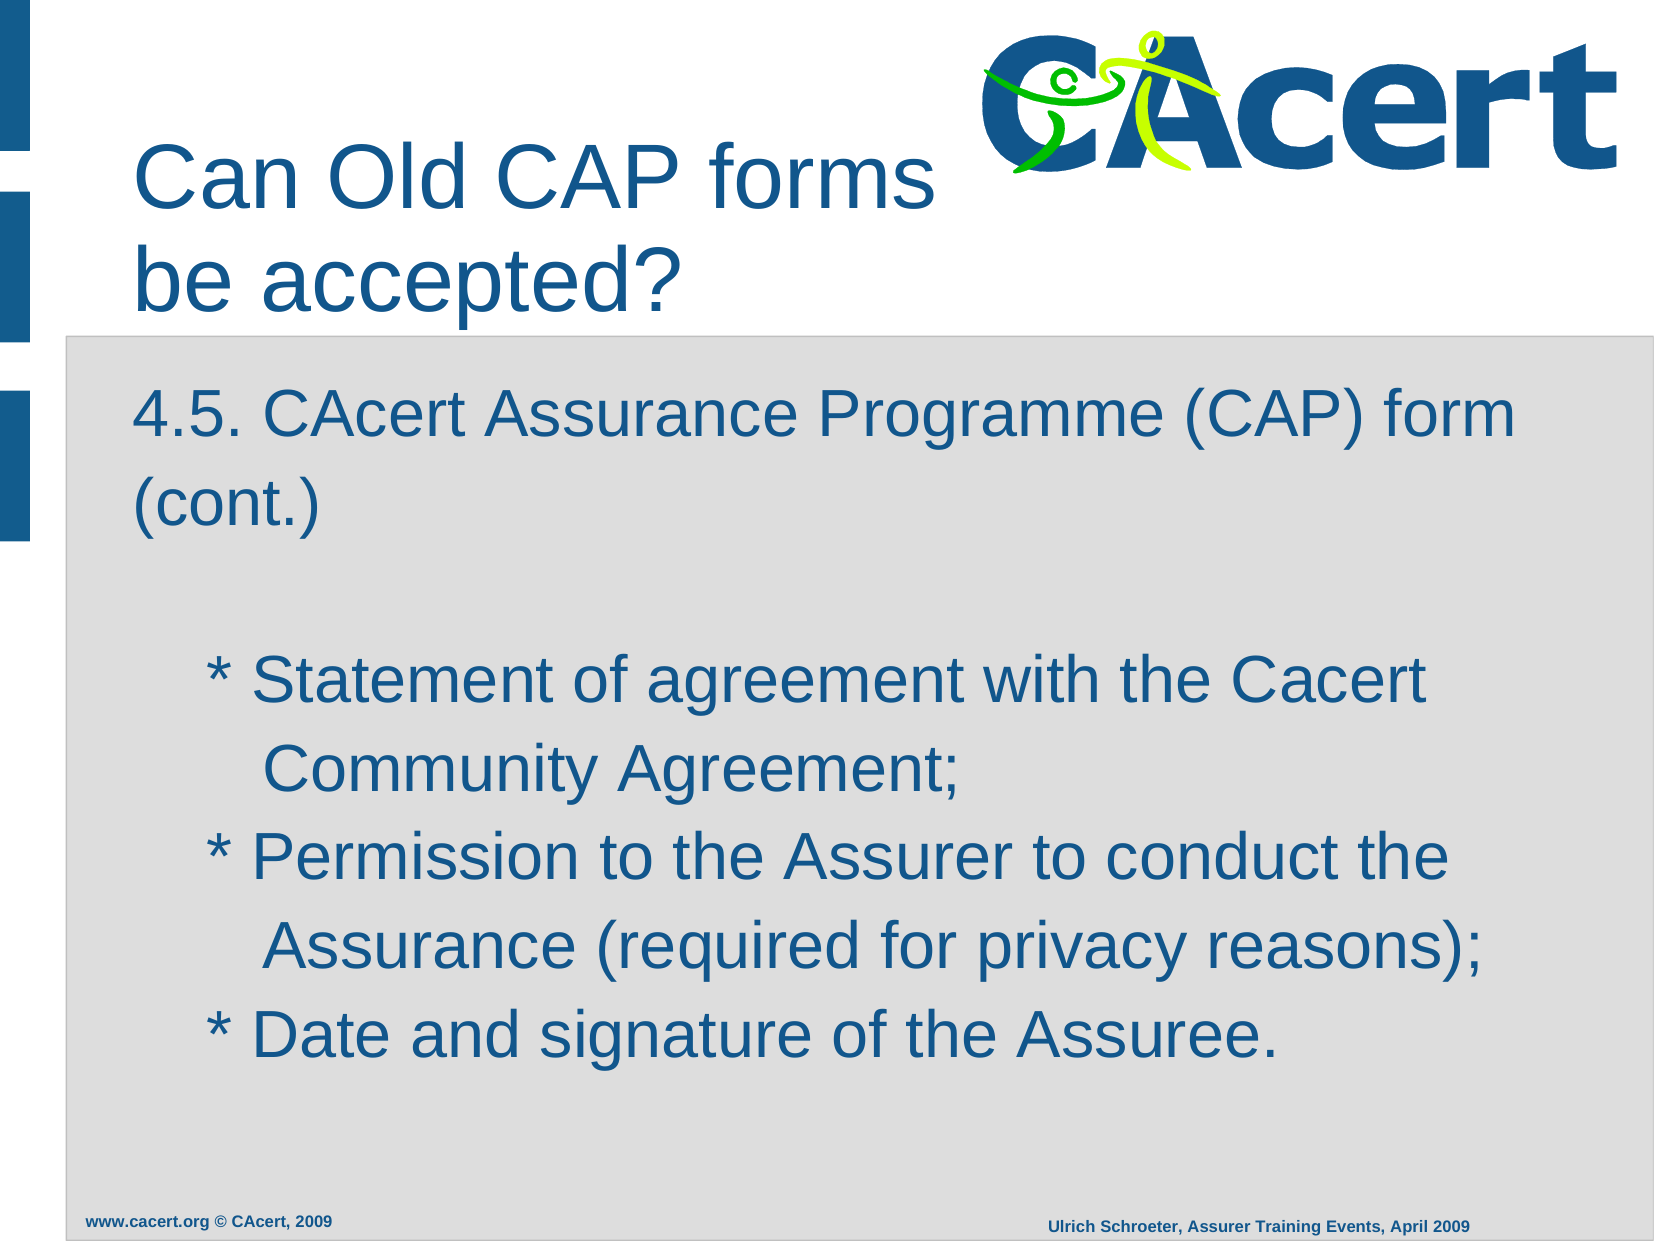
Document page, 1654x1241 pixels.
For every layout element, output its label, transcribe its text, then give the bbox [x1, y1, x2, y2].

text_box Can Old CAP forms be accepted? [118, 118, 954, 339]
text_box 4.5. CAcert Assurance Programme (CAP) form (cont.) * Statement of agreement with the Cacert Community Agreement; * Permission to the Assurer to conduct the Assurance (required for privacy reasons); * Date and signature of the Assuree. [118, 354, 1597, 1080]
